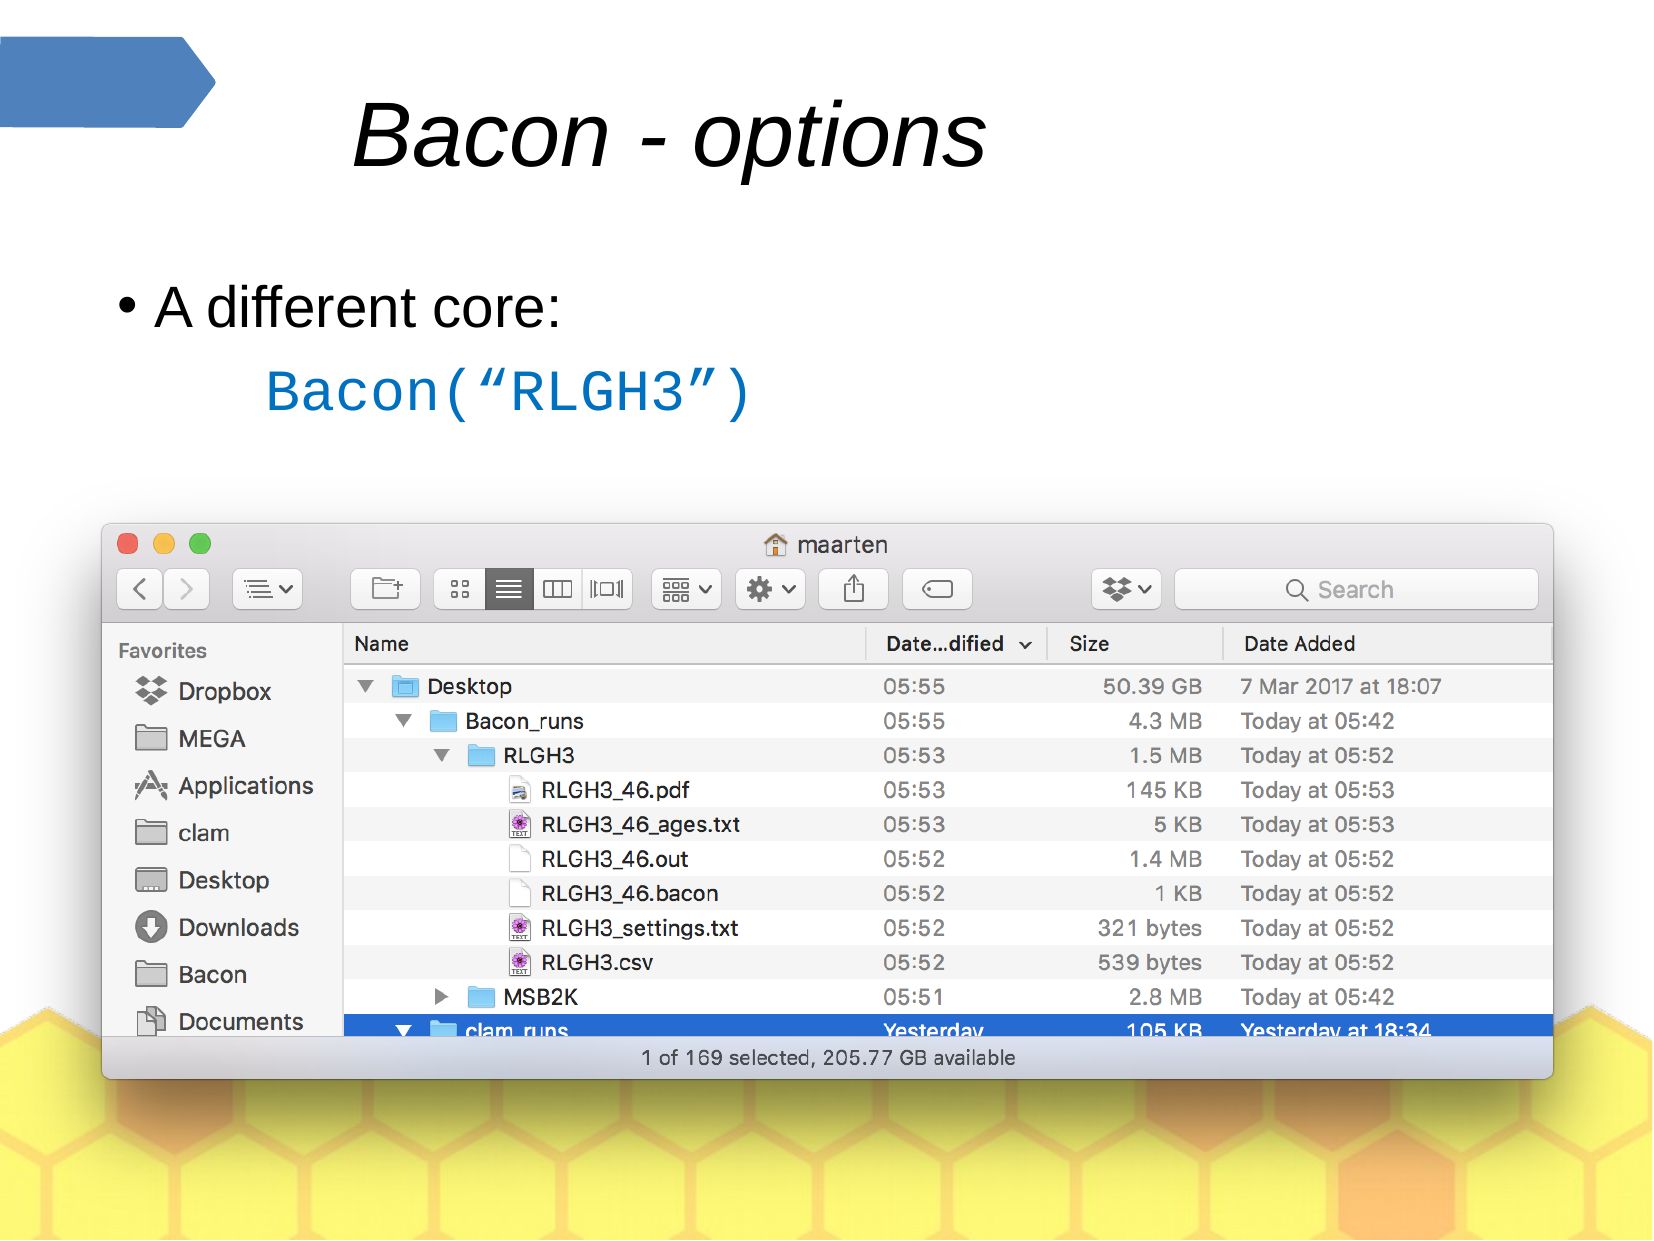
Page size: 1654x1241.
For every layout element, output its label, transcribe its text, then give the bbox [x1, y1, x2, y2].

text_box Bacon - options [351, 21, 1560, 253]
text_box A different core: Bacon(“RLGH3”) [116, 276, 1560, 465]
picture [0, 465, 1654, 1240]
